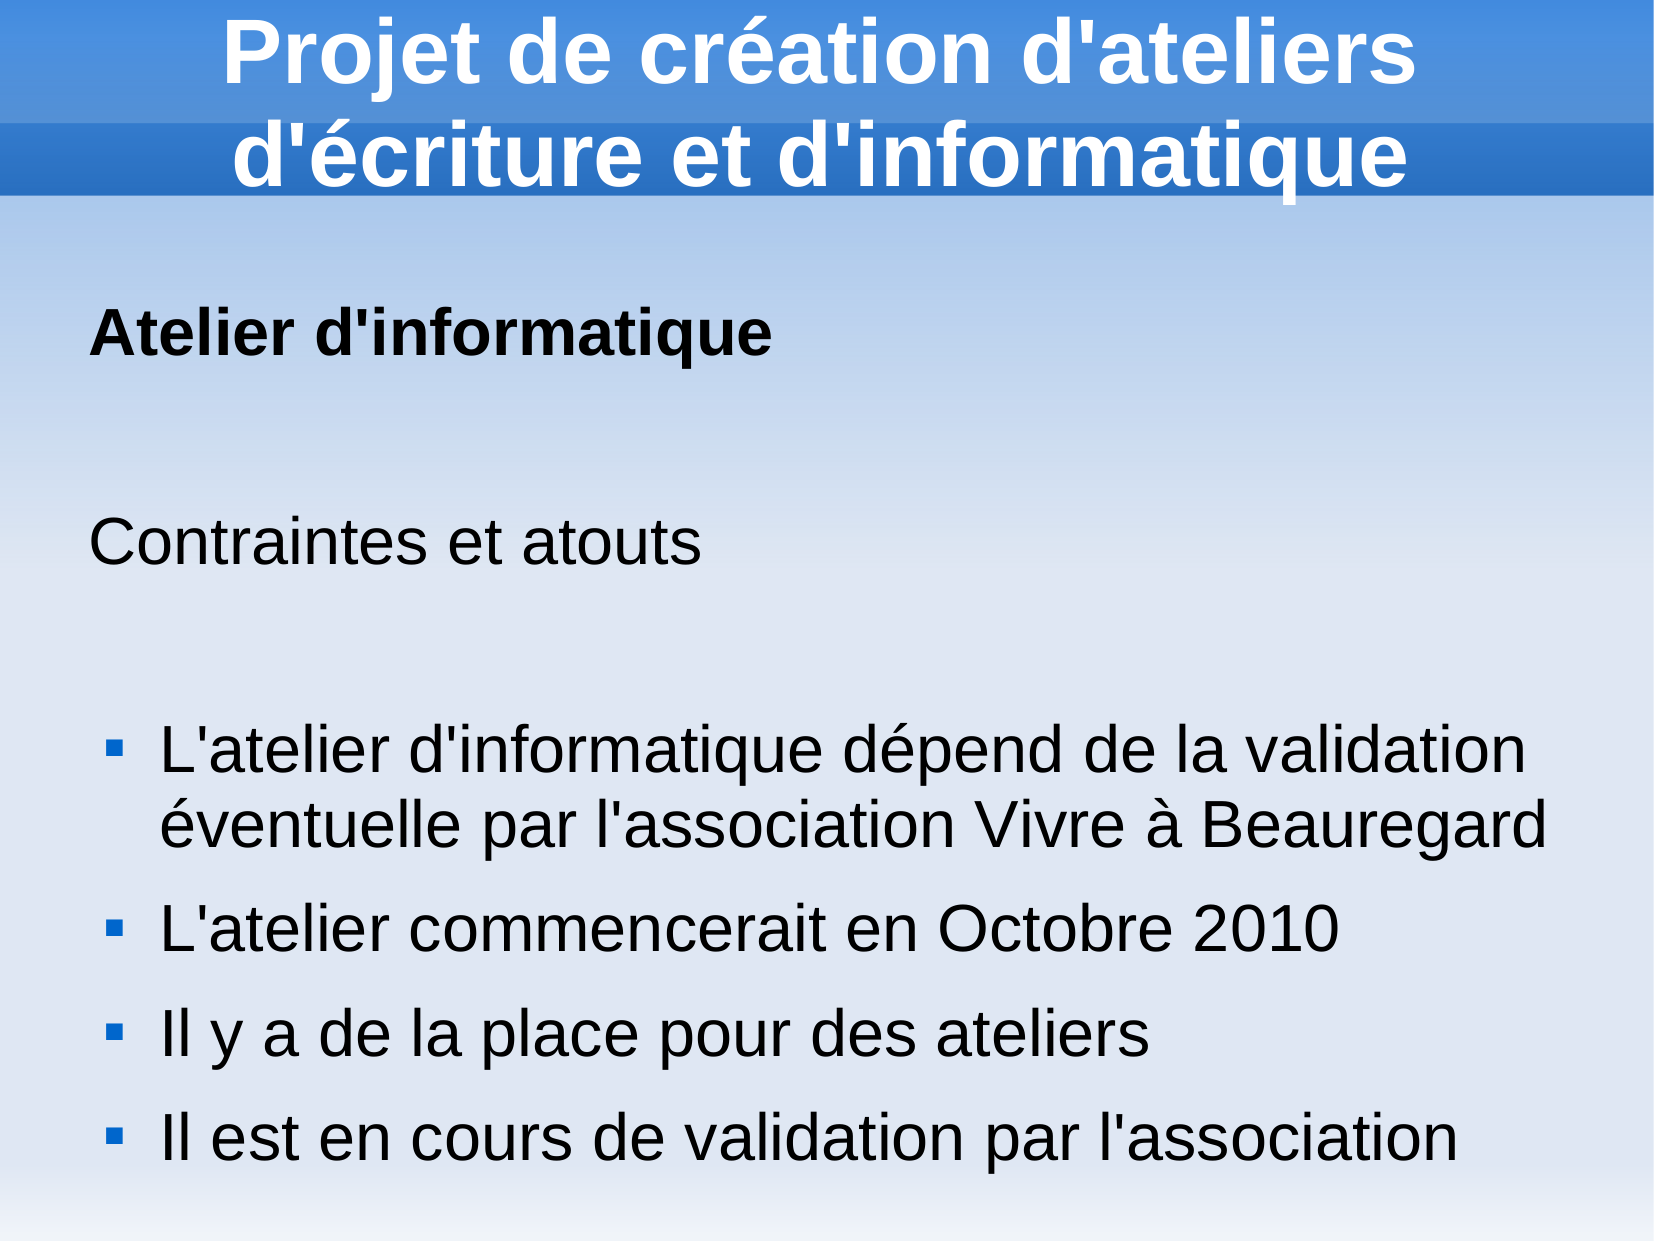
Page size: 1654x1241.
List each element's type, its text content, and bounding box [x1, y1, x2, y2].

picture [0, 0, 1654, 1241]
title Projet de création d'ateliers d'écriture et d'informatique [76, 0, 1565, 208]
list Atelier d'informatique Contraintes et atouts L'atelier d'informatique dépend de la validation éventuelle par l'association Vivre à Beauregard L'atelier commencerait en Octobre 2010 Il y a de la place pour des ateliers Il est en cours de validation par l'association [88, 295, 1577, 1175]
